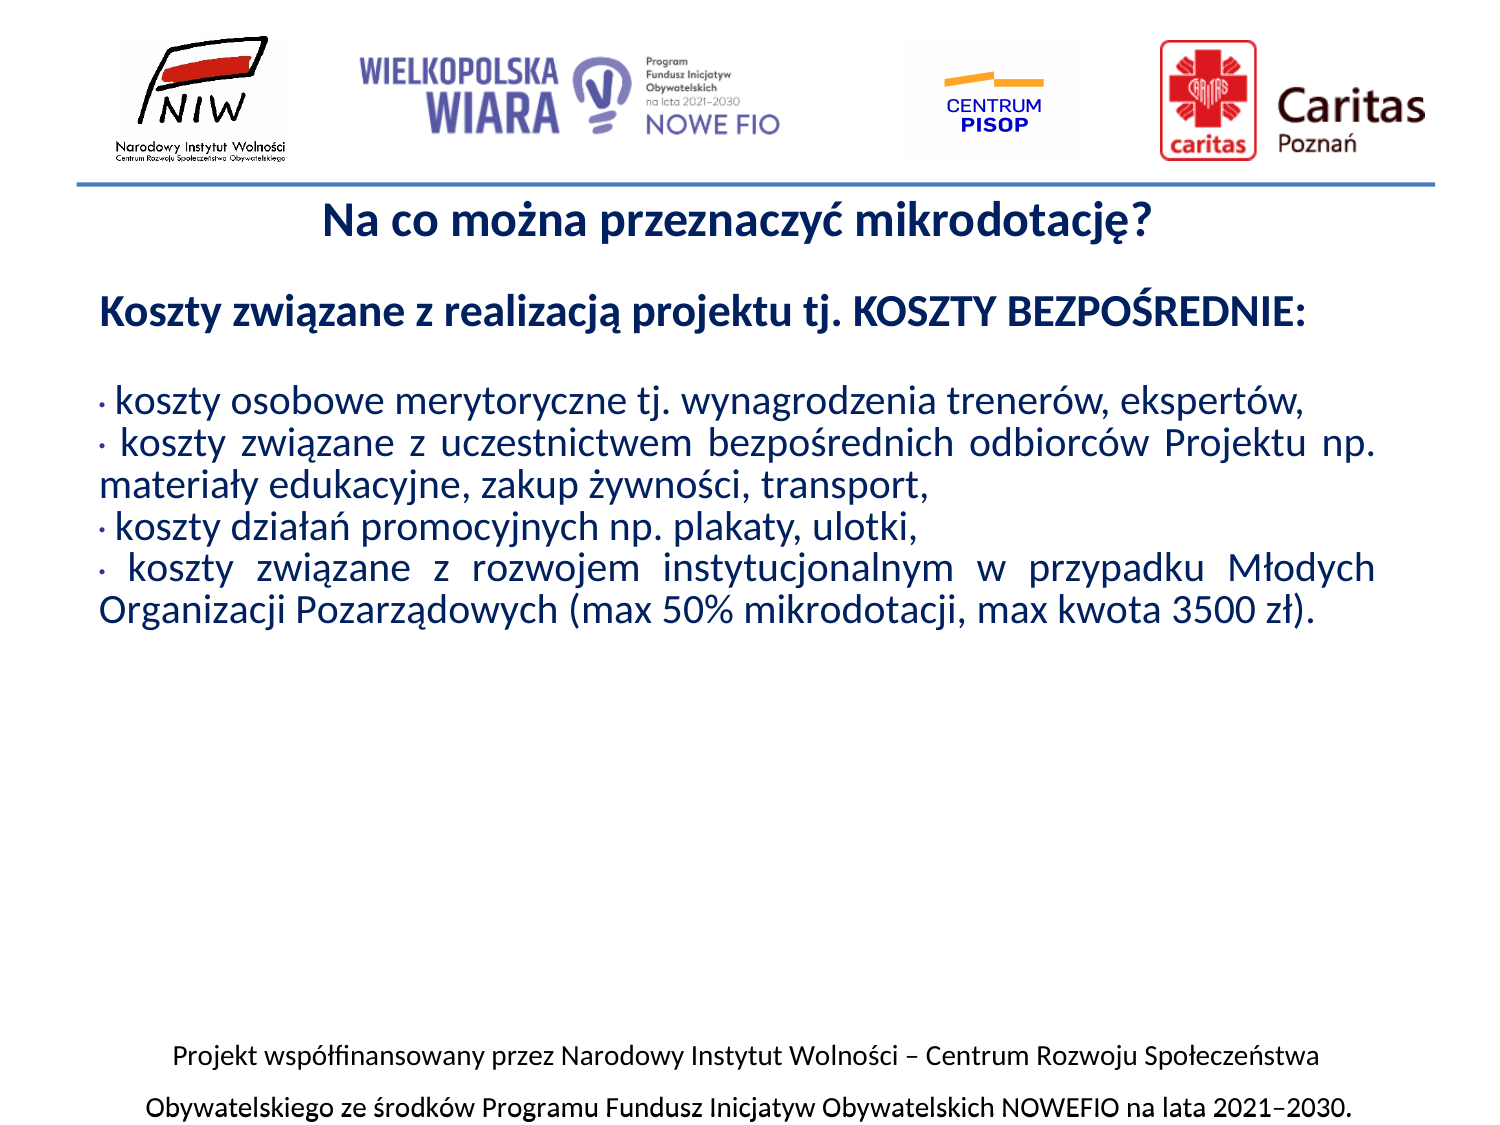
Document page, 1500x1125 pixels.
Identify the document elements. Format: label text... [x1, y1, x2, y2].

text_box Na co można przeznaczyć mikrodotację? [253, 191, 1223, 327]
text_box Koszty związane z realizacją projektu tj. KOSZTY BEZPOŚREDNIE: koszty osobowe merytoryczne tj. wynagrodzenia trenerów, ekspertów, koszty związane z uczestnictwem bezpośrednich odbiorców Projektu np. materiały edukacyjne, zakup żywności, transport, koszty działań promocyjnych np. plakaty, ulotki, koszty związane z rozwojem instytucjonalnym w przypadku Młodych Organizacji Pozarządowych (max 50% mikrodotacji, max kwota 3500 zł). [84, 284, 1392, 923]
